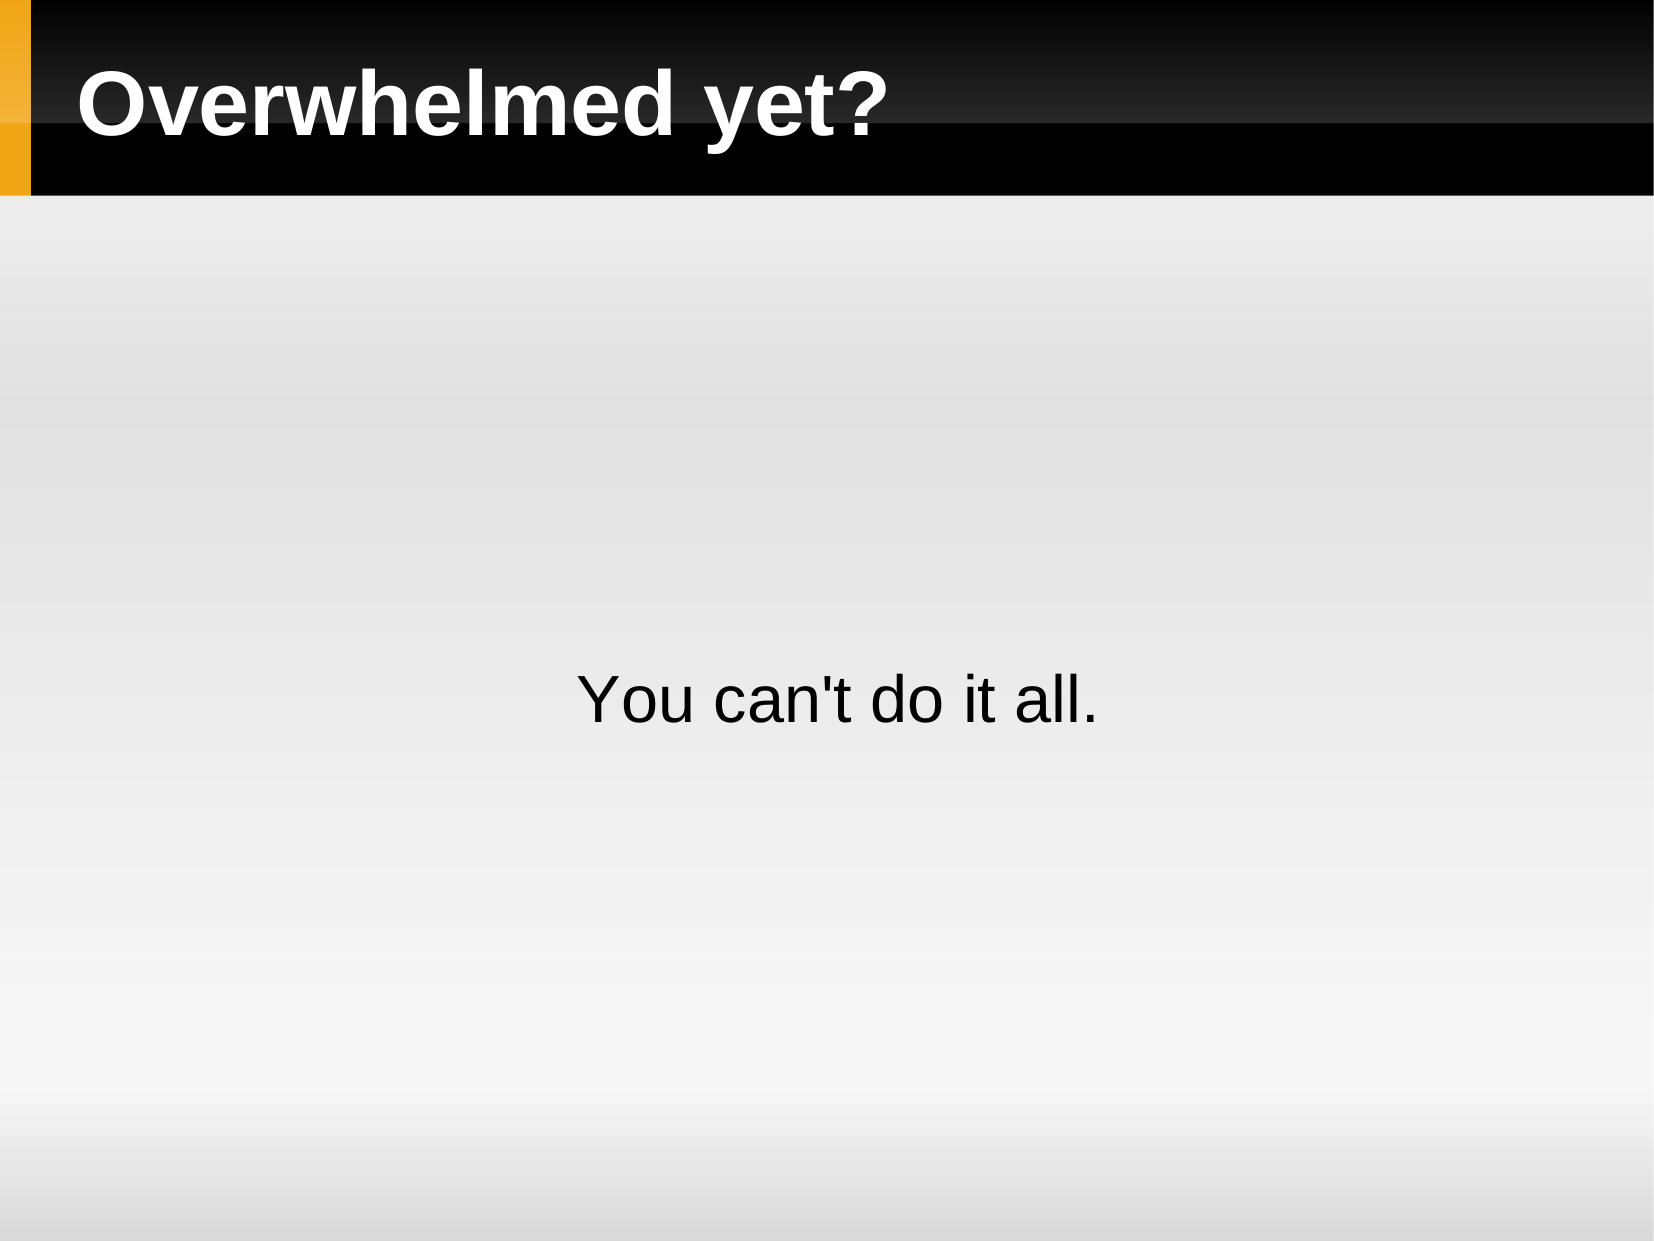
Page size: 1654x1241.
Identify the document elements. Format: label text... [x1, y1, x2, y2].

subtitle You can't do it all. [82, 290, 1571, 1109]
title Overwhelmed yet? [76, 0, 1565, 208]
picture [0, 0, 1654, 1241]
